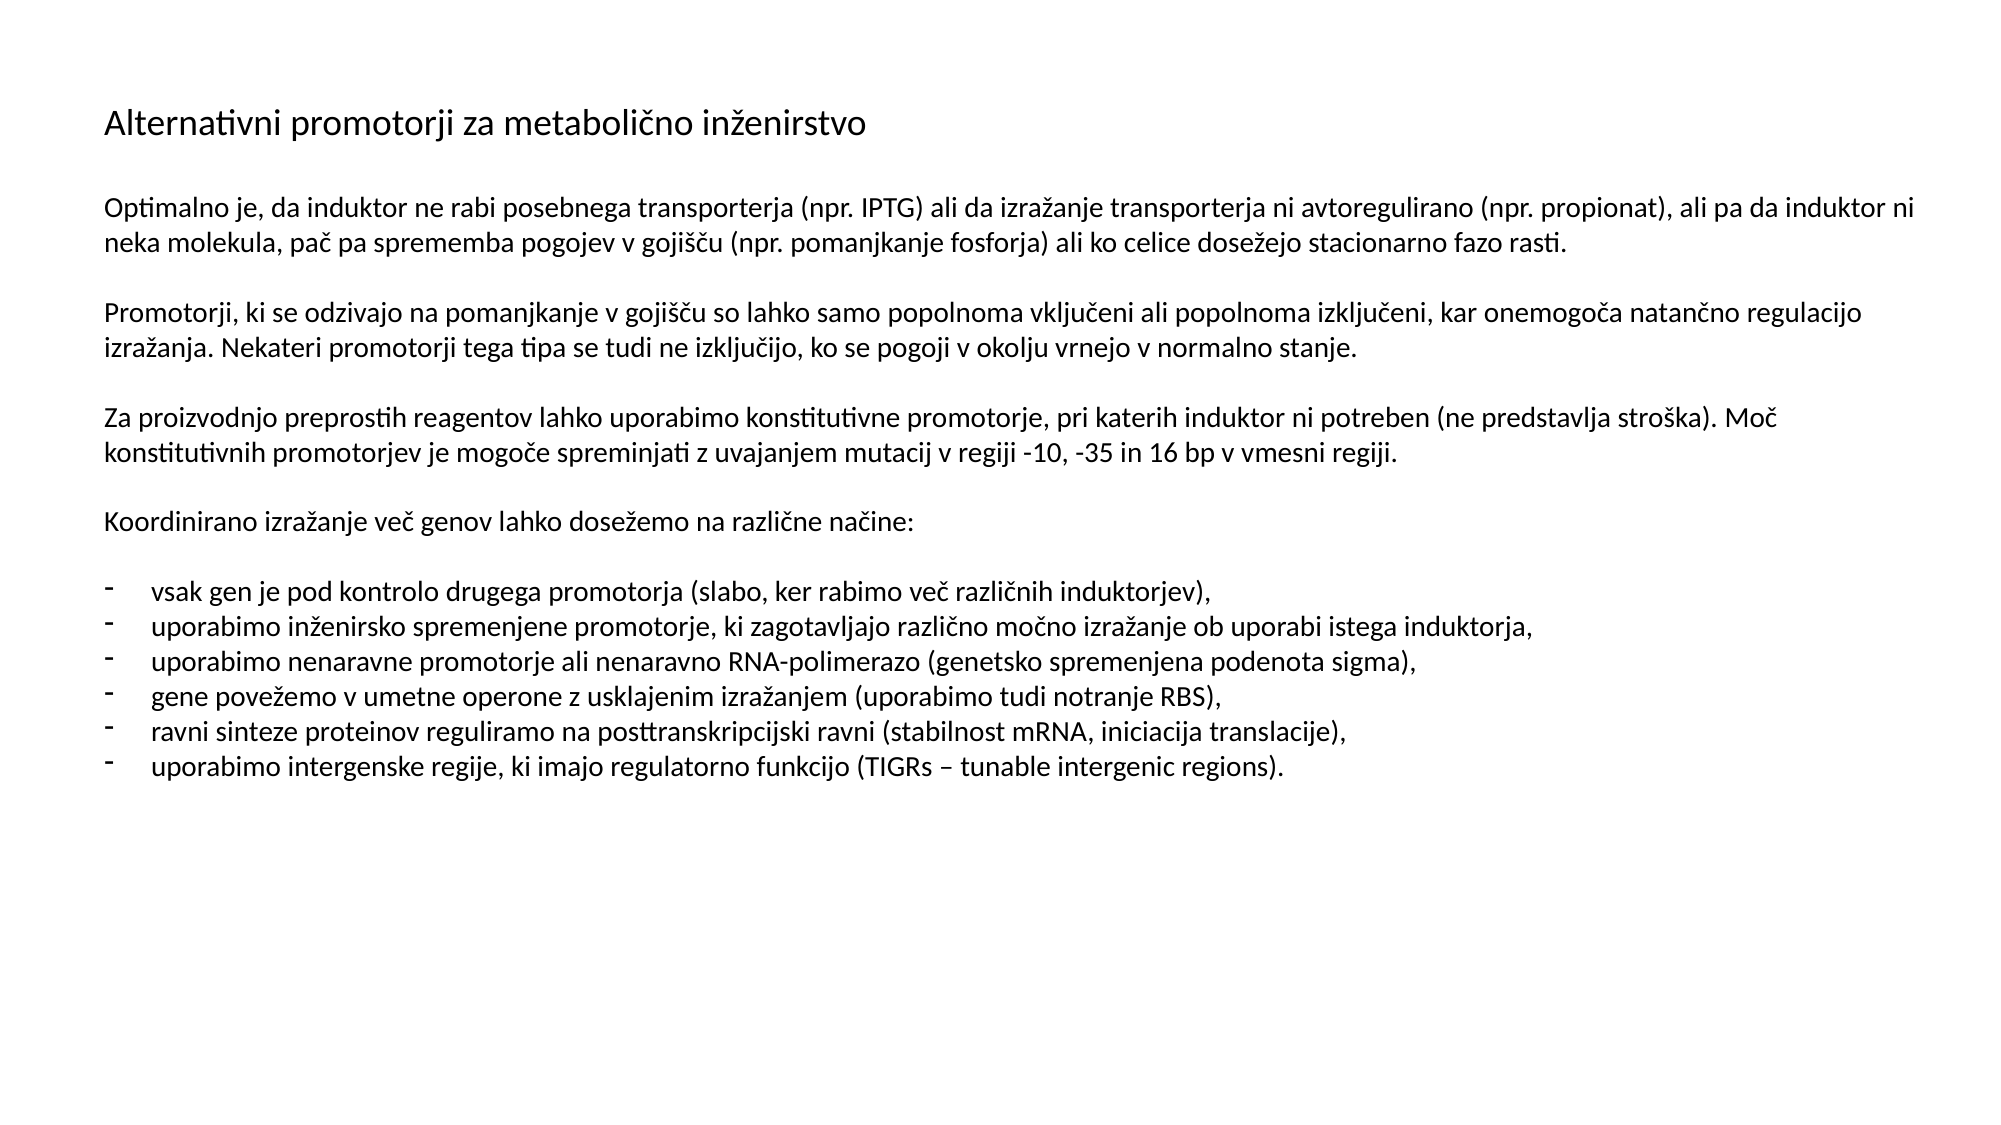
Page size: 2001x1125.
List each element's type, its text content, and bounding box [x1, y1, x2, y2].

text_box Alternativni promotorji za metabolično inženirstvo Optimalno je, da induktor ne rabi posebnega transporterja (npr. IPTG) ali da izražanje transporterja ni avtoregulirano (npr. propionat), ali pa da induktor ni neka molekula, pač pa sprememba pogojev v gojišču (npr. pomanjkanje fosforja) ali ko celice dosežejo stacionarno fazo rasti. Promotorji, ki se odzivajo na pomanjkanje v gojišču so lahko samo popolnoma vključeni ali popolnoma izključeni, kar onemogoča natančno regulacijo izražanja. Nekateri promotorji tega tipa se tudi ne izključijo, ko se pogoji v okolju vrnejo v normalno stanje. Za proizvodnjo preprostih reagentov lahko uporabimo konstitutivne promotorje, pri katerih induktor ni potreben (ne predstavlja stroška). Moč konstitutivnih promotorjev je mogoče spreminjati z uvajanjem mutacij v regiji -10, -35 in 16 bp v vmesni regiji. Koordinirano izražanje več genov lahko dosežemo na različne načine: vsak gen je pod kontrolo drugega promotorja (slabo, ker rabimo več različnih induktorjev), uporabimo inženirsko spremenjene promotorje, ki zagotavljajo različno močno izražanje ob uporabi istega induktorja, uporabimo nenaravne promotorje ali nenaravno RNA-polimerazo (genetsko spremenjena podenota sigma), gene povežemo v umetne operone z usklajenim izražanjem (uporabimo tudi notranje RBS), ravni sinteze proteinov reguliramo na posttranskripcijski ravni (stabilnost mRNA, iniciacija translacije), uporabimo intergenske regije, ki imajo regulatorno funkcijo (TIGRs – tunable intergenic regions). [89, 90, 1944, 930]
